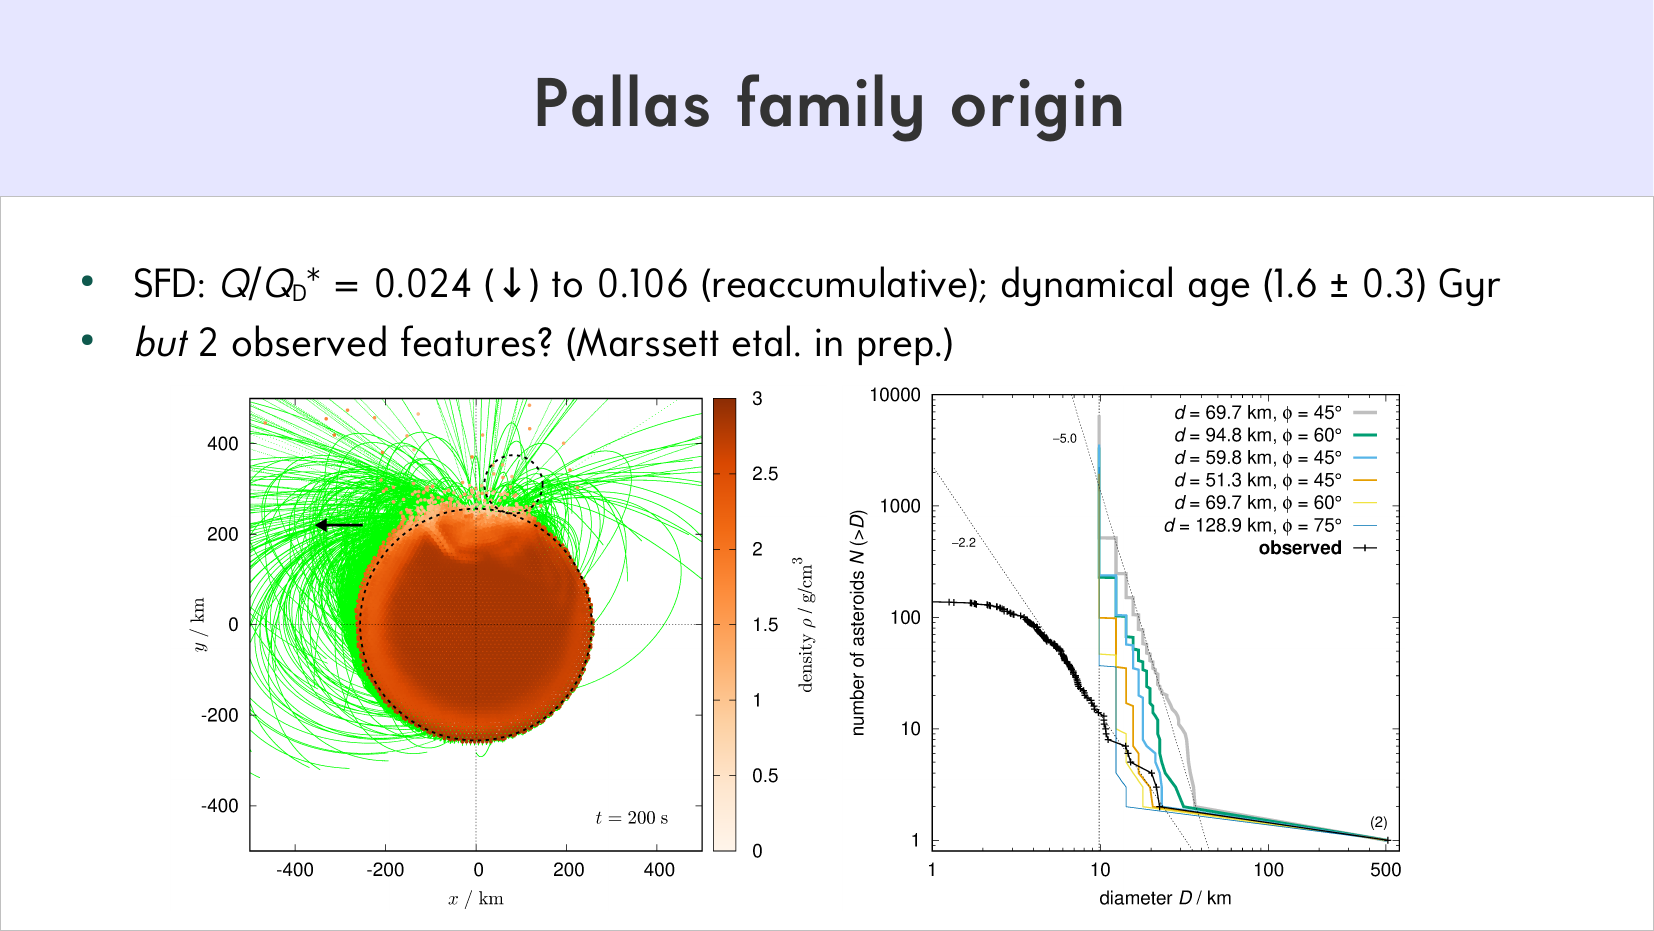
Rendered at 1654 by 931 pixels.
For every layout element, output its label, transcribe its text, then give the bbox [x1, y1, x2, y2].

picture [842, 385, 1405, 911]
list SFD: Q/QD* = 0.024 (↓) to 0.106 (reaccumulative); dynamical age (1.6 ± 0.3) Gyr but 2 observed features? (Marssett etal. in prep.) [62, 258, 1606, 414]
picture [170, 385, 827, 911]
title Pallas family origin [124, 23, 1537, 179]
